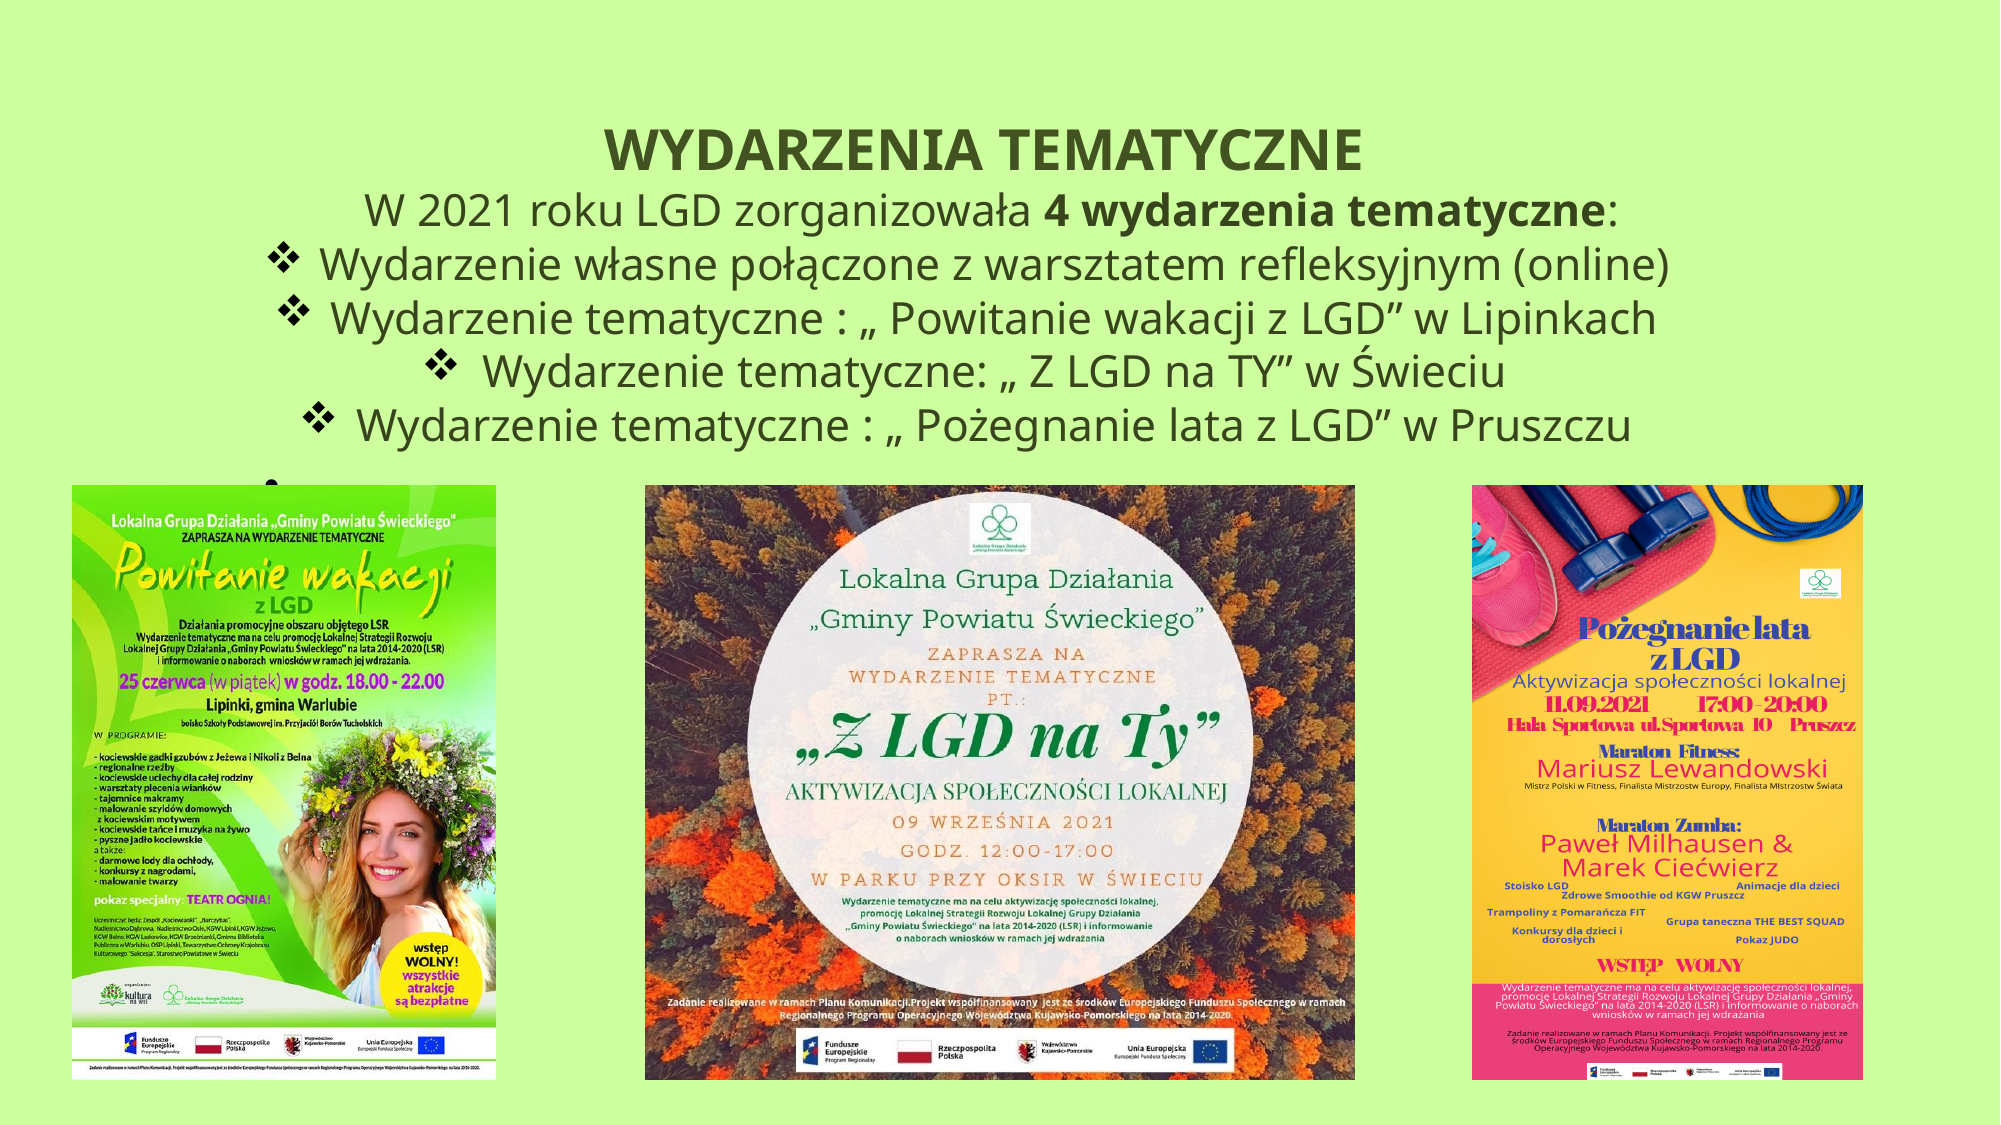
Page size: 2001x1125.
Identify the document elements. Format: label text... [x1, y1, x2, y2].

picture [72, 485, 496, 1080]
picture [645, 485, 1355, 1080]
picture [1472, 485, 1863, 1080]
list WYDARZENIA TEMATYCZNE W 2021 roku LGD zorganizowała 4 wydarzenia tematyczne: Wydarzenie własne połączone z warsztatem refleksyjnym (online) Wydarzenie tematyczne : „ Powitanie wakacji z LGD” w Lipinkach Wydarzenie tematyczne: „ Z LGD na TY” w Świeciu Wydarzenie tematyczne : „ Pożegnanie lata z LGD” w Pruszczu [248, 29, 1699, 498]
